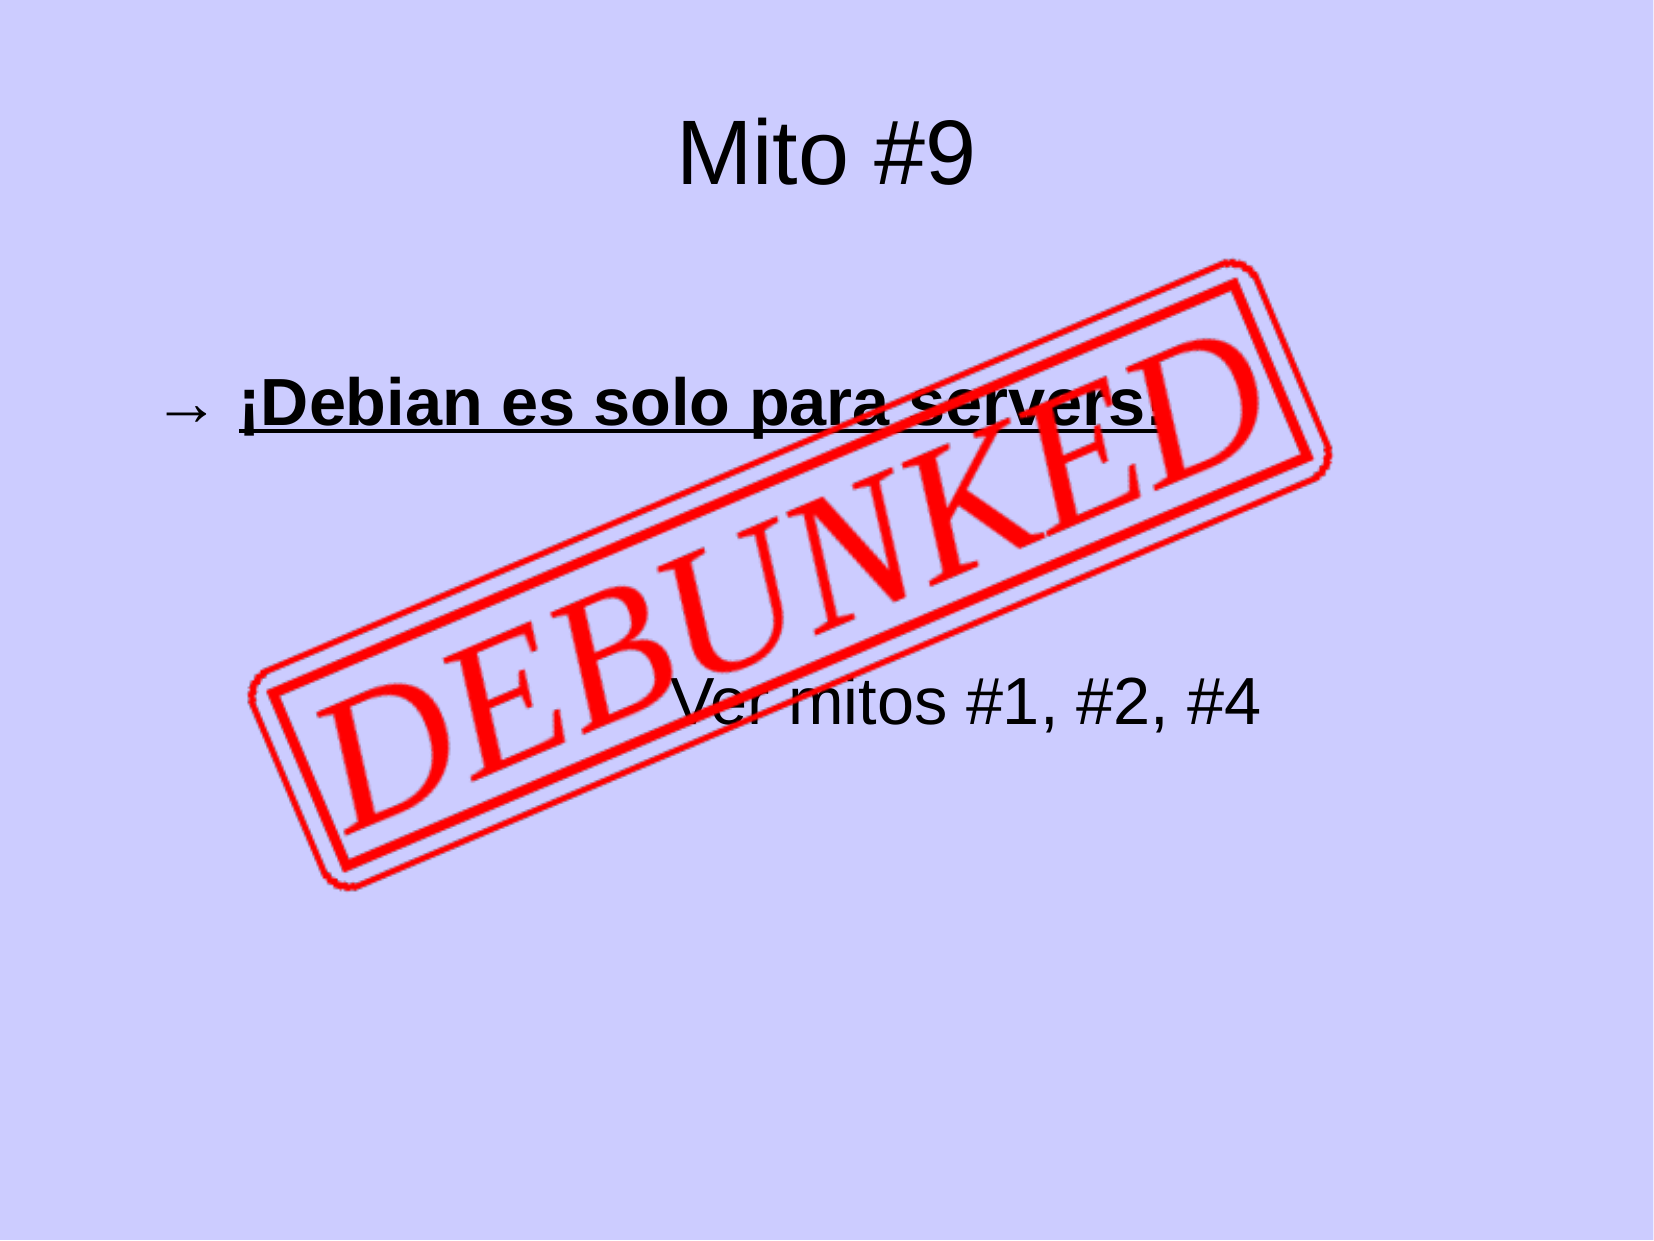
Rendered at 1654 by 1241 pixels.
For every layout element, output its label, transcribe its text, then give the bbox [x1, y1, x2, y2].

list → ¡Debian es solo para servers! Ver mitos #1, #2, #4 [82, 290, 1571, 1010]
title Mito #9 [82, 49, 1571, 257]
picture [213, 243, 1345, 903]
